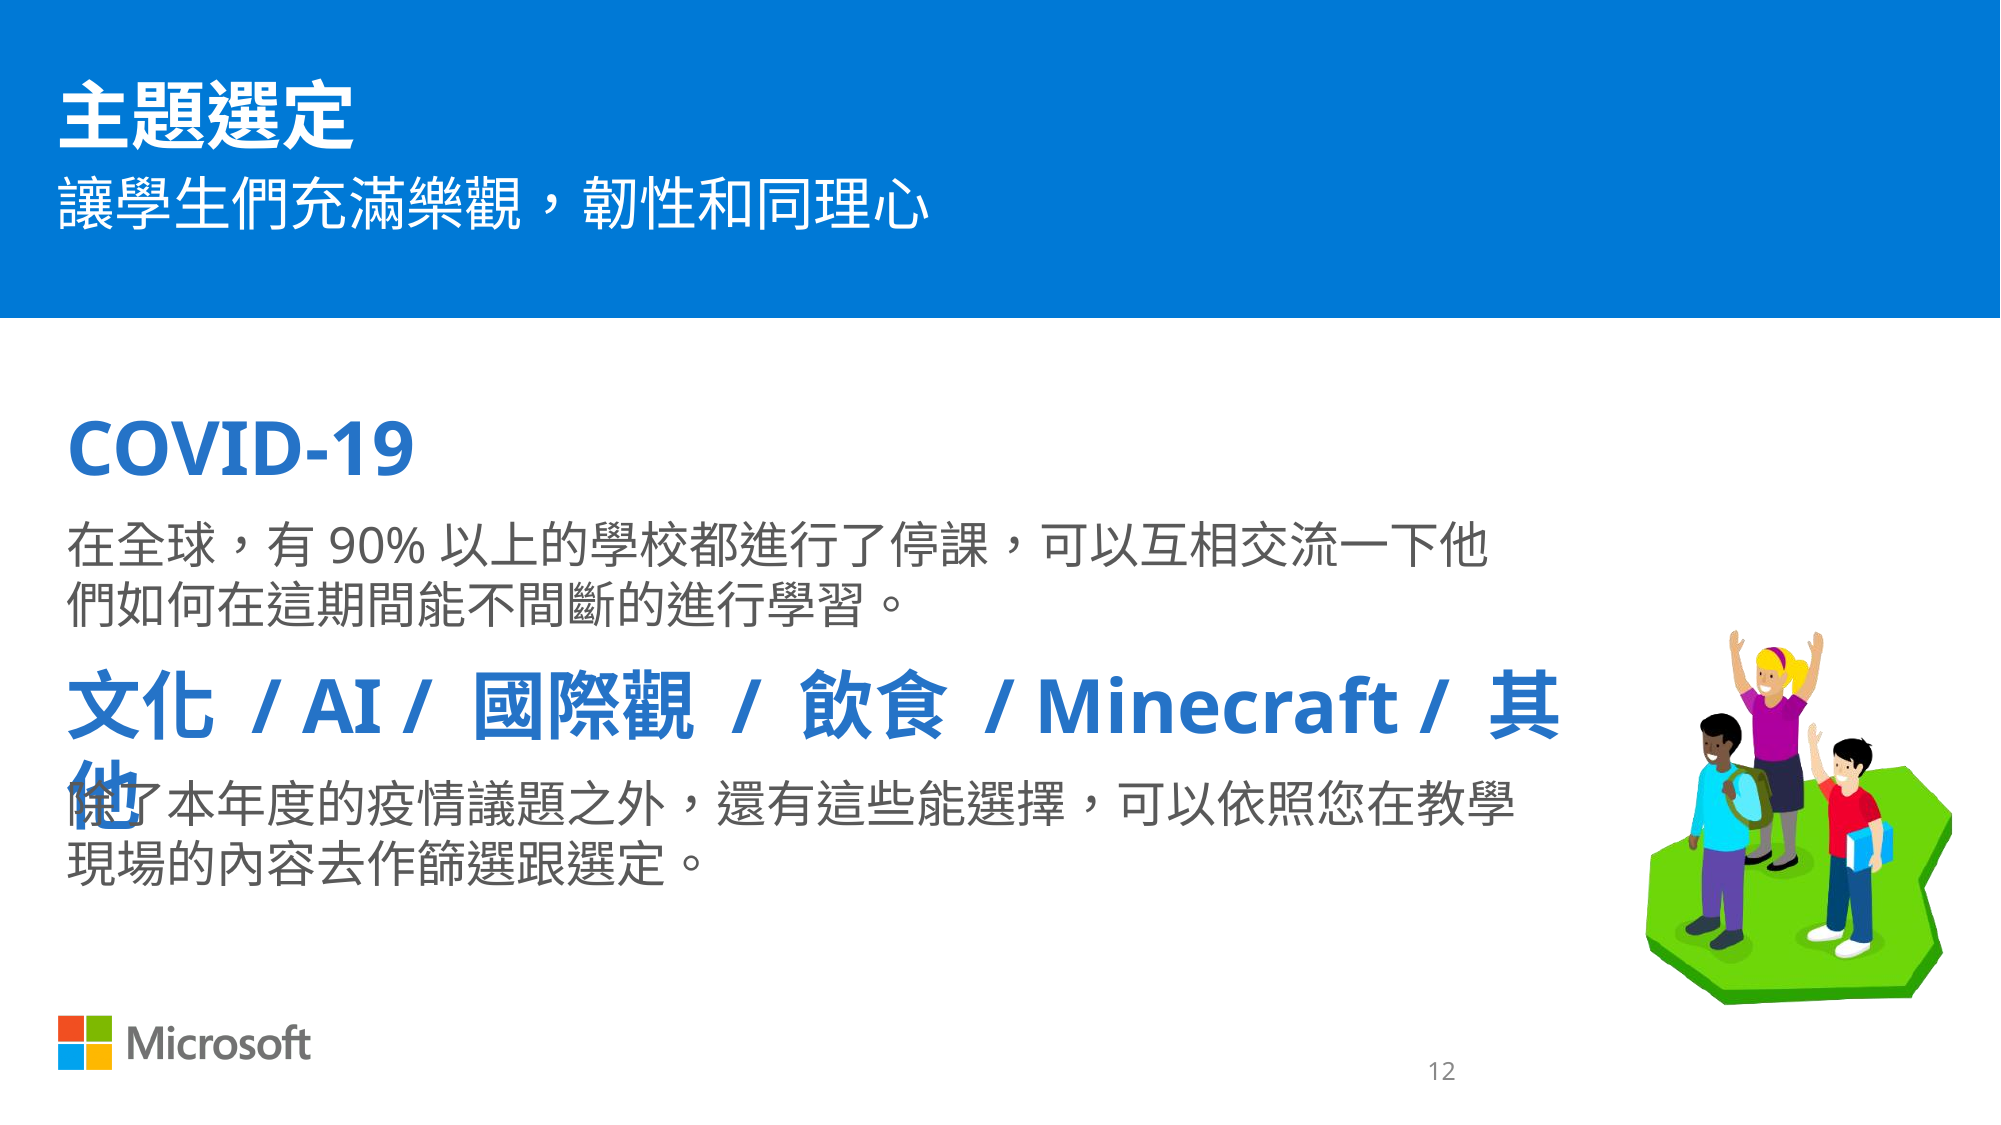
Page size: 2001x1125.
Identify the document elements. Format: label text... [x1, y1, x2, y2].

text_box 在全球，有90%以上的學校都進行了停課，可以互相交流一下他們如何在這期間能不間斷的進行學習。 [51, 506, 1539, 651]
picture [23, 983, 345, 1102]
text_box 12 [1412, 1042, 1863, 1103]
text_box COVID-19 [51, 393, 434, 500]
text_box [0, 0, 2000, 318]
picture [1635, 621, 1963, 1014]
text_box 讓學生們充滿樂觀，韌性和同理心 [41, 159, 956, 246]
text_box 除了本年度的疫情議題之外，還有這些能選擇，可以依照您在教學現場的內容去作篩選跟選定。 [51, 764, 1539, 922]
text_box 主題選定 [41, 61, 1870, 168]
text_box 文化 / AI / 國際觀 / 飲食 / Minecraft / 其他 [51, 651, 1597, 758]
